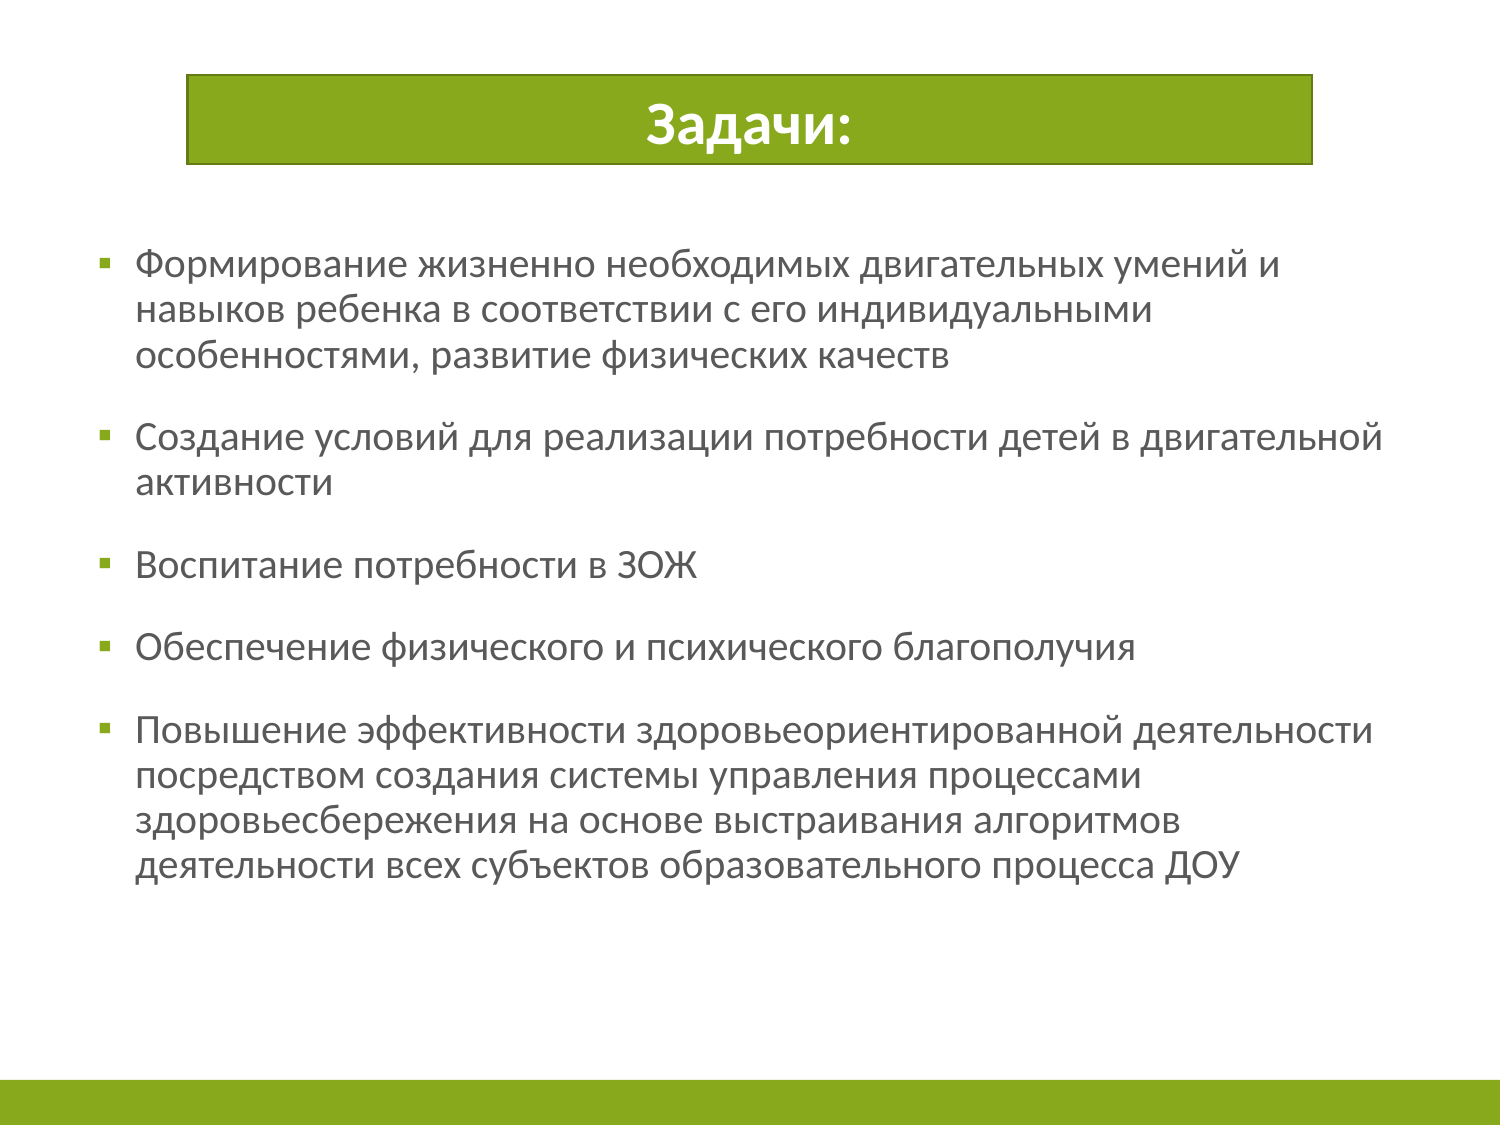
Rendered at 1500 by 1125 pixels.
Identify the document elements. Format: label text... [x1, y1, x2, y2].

list Формирование жизненно необходимых двигательных умений и навыков ребенка в соответствии с его индивидуальными особенностями, развитие физических качеств Создание условий для реализации потребности детей в двигательной активности Воспитание потребности в ЗОЖ Обеспечение физического и психического благополучия Повышение эффективности здоровьеориентированной деятельности посредством создания системы управления процессами здоровьесбережения на основе выстраивания алгоритмов деятельности всех субъектов образовательного процесса ДОУ [75, 234, 1425, 1005]
title Задачи: [187, 75, 1313, 164]
